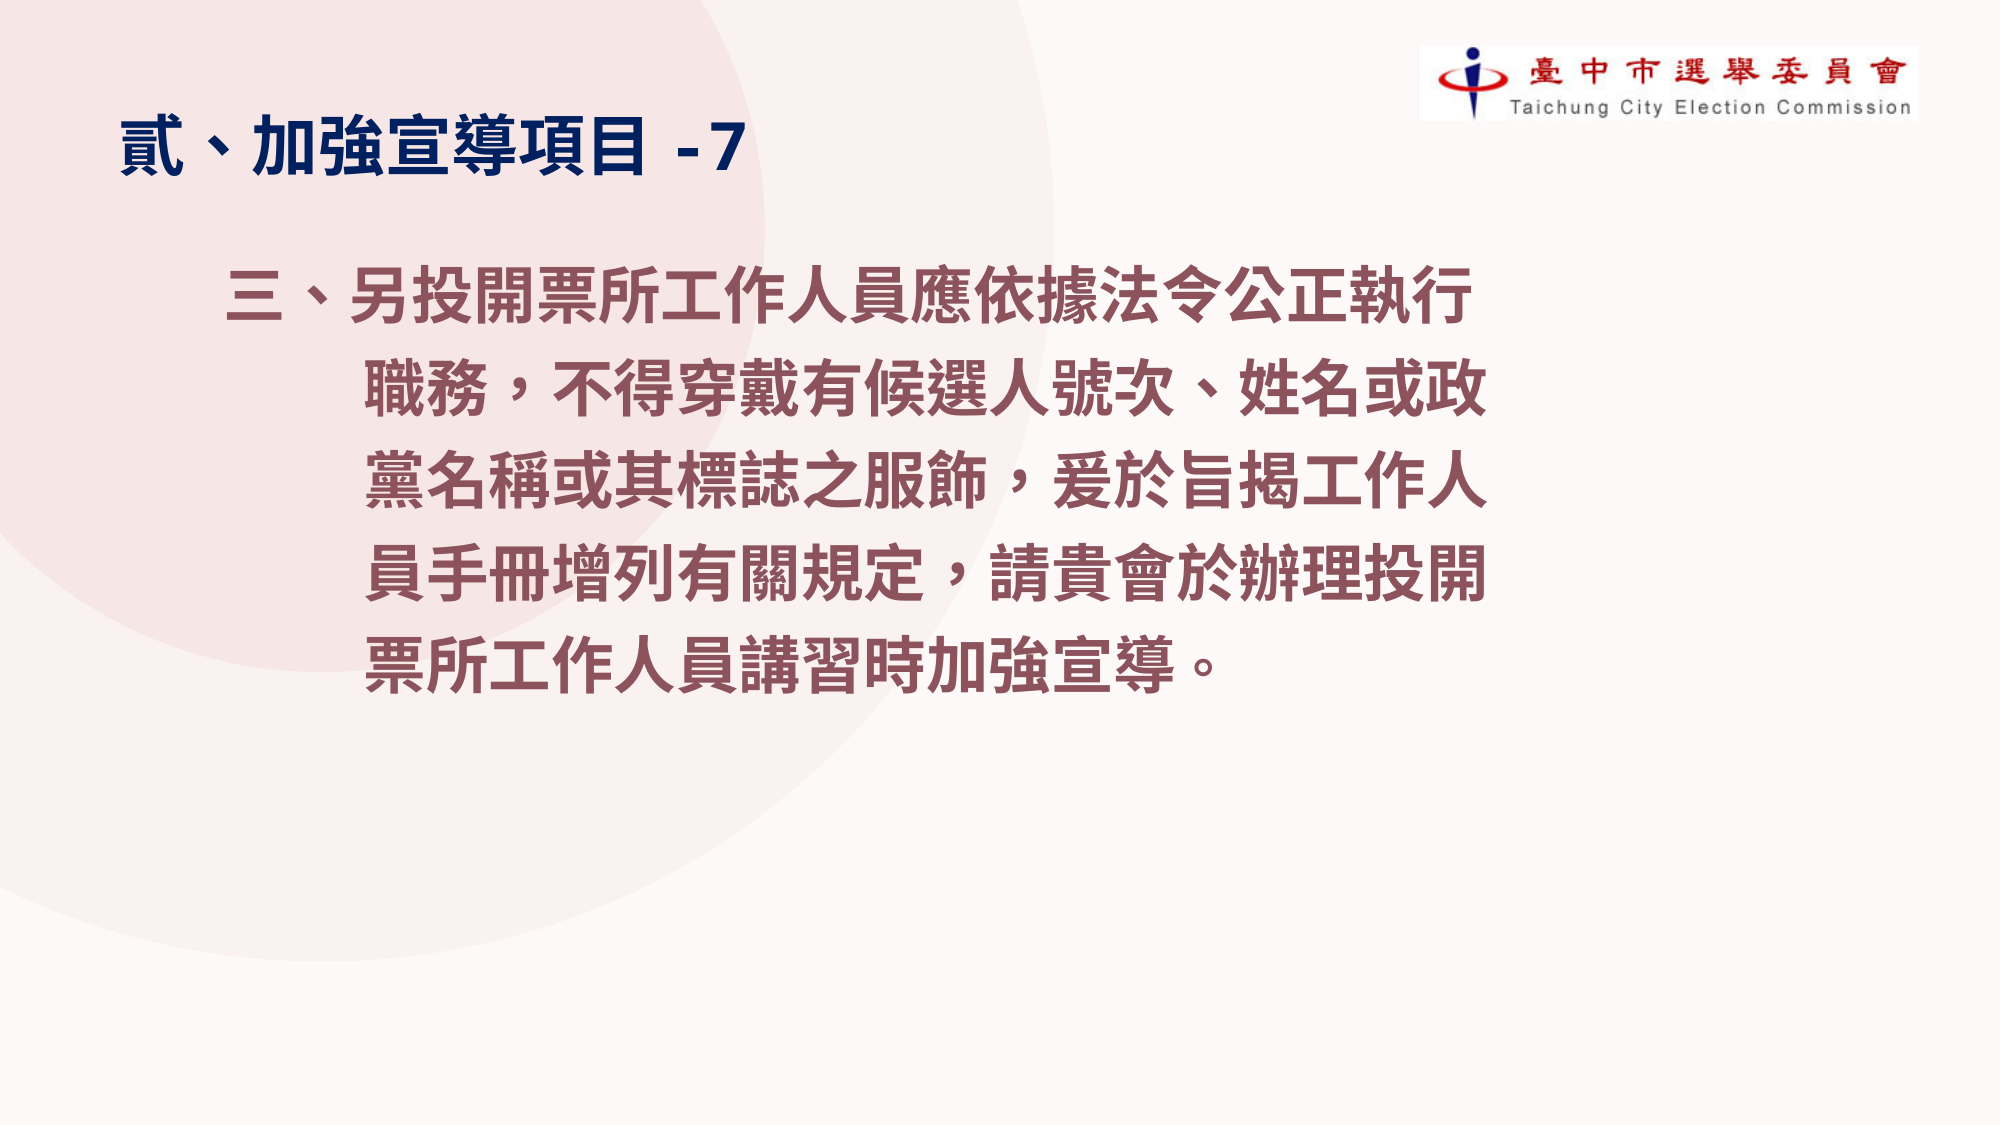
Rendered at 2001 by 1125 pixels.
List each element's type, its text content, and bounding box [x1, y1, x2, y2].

title 貳、加強宣導項目-7 [103, 83, 1901, 215]
list 三、另投開票所工作人員應依據法令公正執行 職務，不得穿戴有候選人號次、姓名或政 黨名稱或其標誌之服飾，爰於旨揭工作人 員手冊增列有關規定，請貴會於辦理投開 票所工作人員講習時加強宣導。 [208, 257, 1583, 798]
